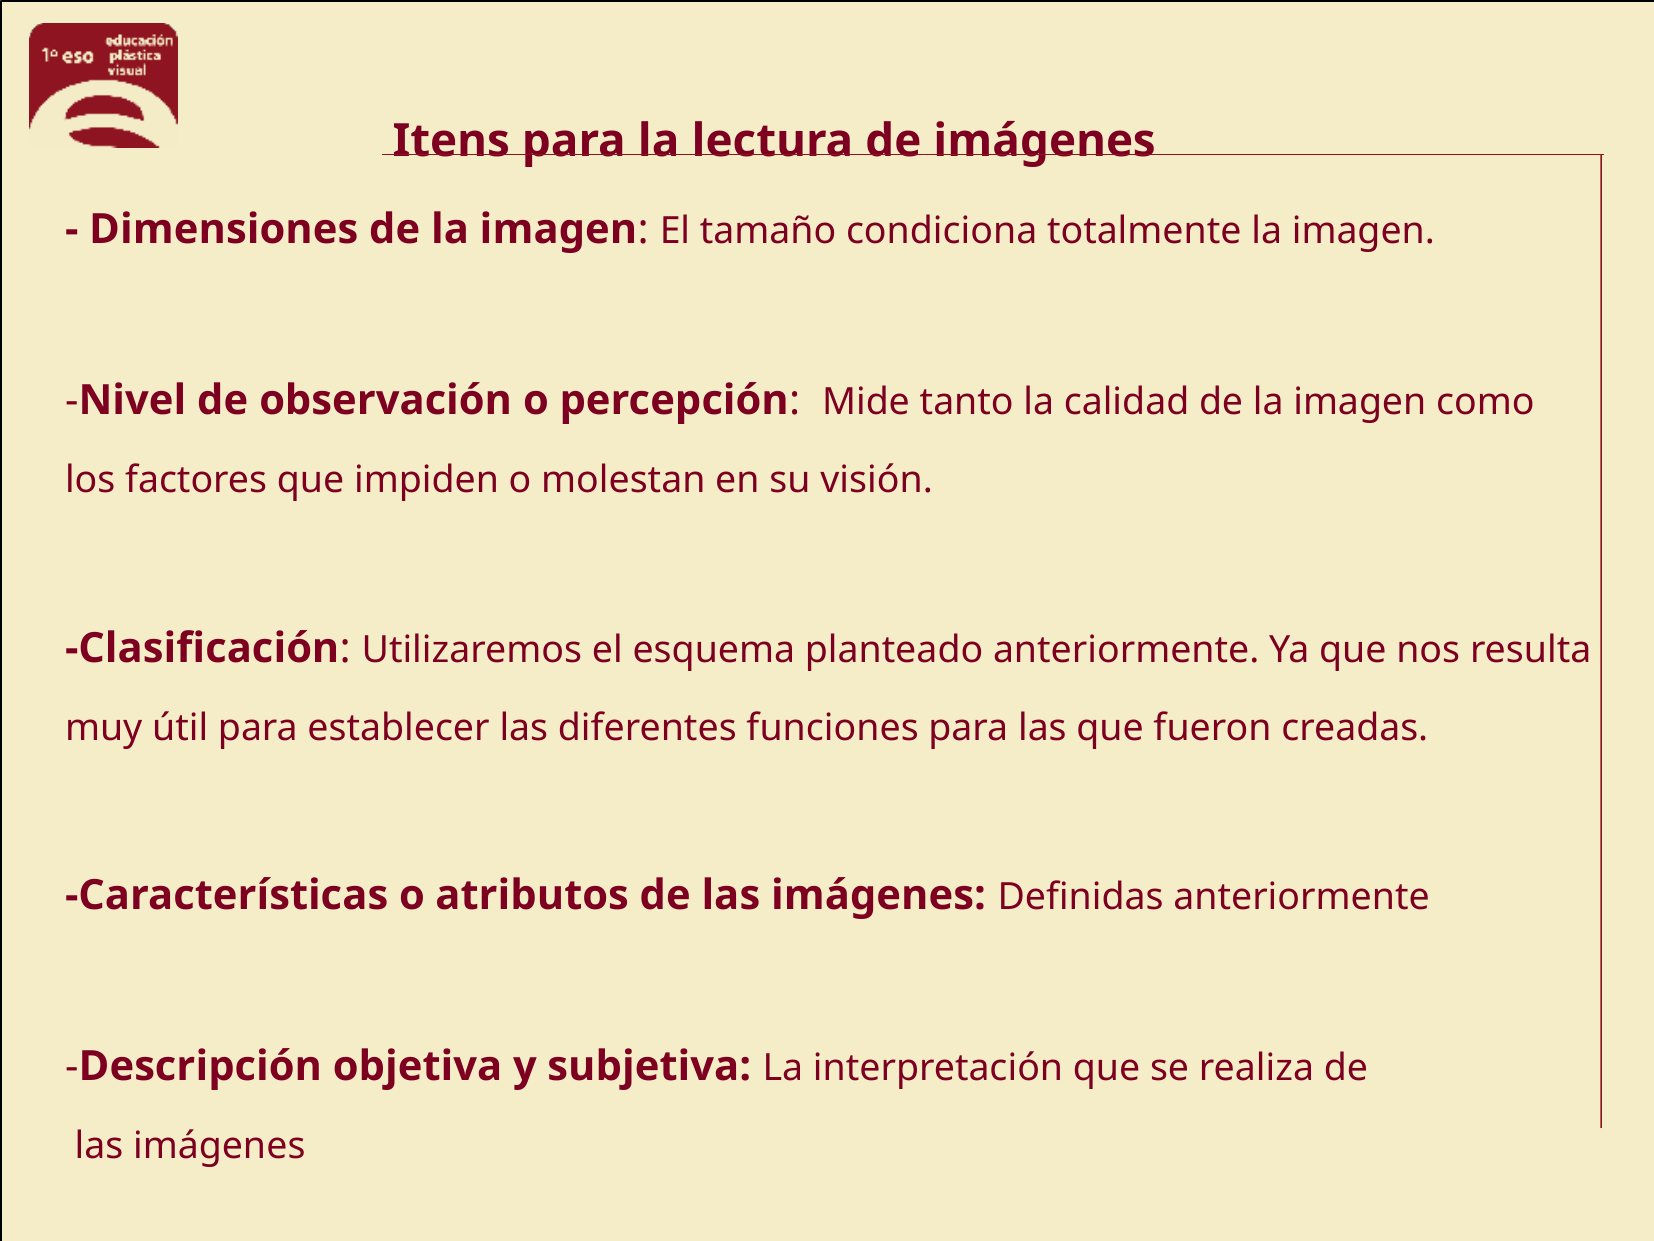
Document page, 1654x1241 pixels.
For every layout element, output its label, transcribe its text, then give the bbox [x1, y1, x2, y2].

title Itens para la lectura de imágenes [171, 59, 1512, 148]
picture [0, 0, 1654, 1241]
title - Dimensiones de la imagen: El tamaño condiciona totalmente la imagen. -Nivel de observación o percepción: Mide tanto la calidad de la imagen como los factores que impiden o molestan en su visión. -Clasificación: Utilizaremos el esquema planteado anteriormente. Ya que nos resulta muy útil para establecer las diferentes funciones para las que fueron creadas. -Características o atributos de las imágenes: Definidas anteriormente -Descripción objetiva y subjetiva: La interpretación que se realiza de las imágenes [64, 206, 1595, 1134]
